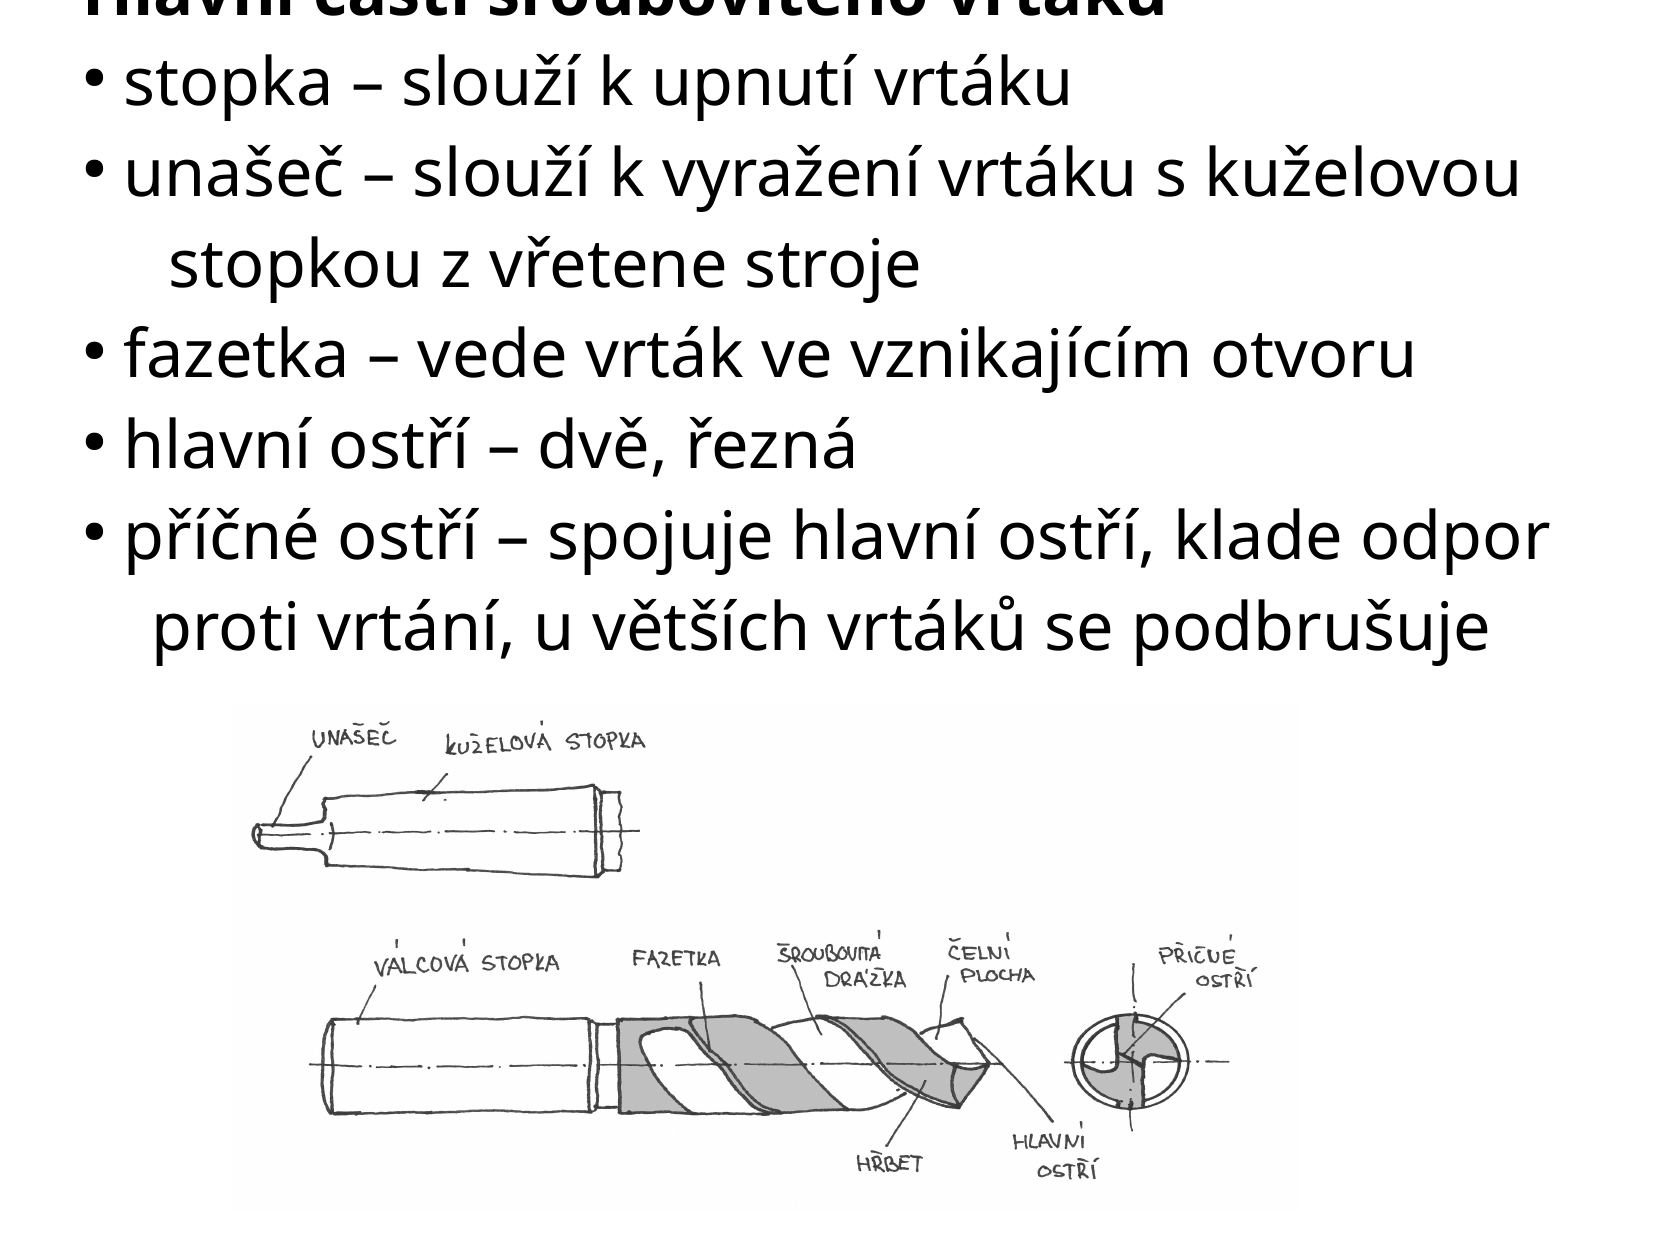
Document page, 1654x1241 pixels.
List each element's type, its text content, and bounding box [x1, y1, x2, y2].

subtitle Hlavní části šroubovitého vrtáku stopka – slouží k upnutí vrtáku unašeč – slouží k vyražení vrtáku s kuželovou stopkou z vřetene stroje fazetka – vede vrták ve vznikajícím otvoru hlavní ostří – dvě, řezná příčné ostří – spojuje hlavní ostří, klade odpor proti vrtání, u větších vrtáků se podbrušuje [82, 36, 1571, 1122]
picture [230, 703, 1300, 1211]
